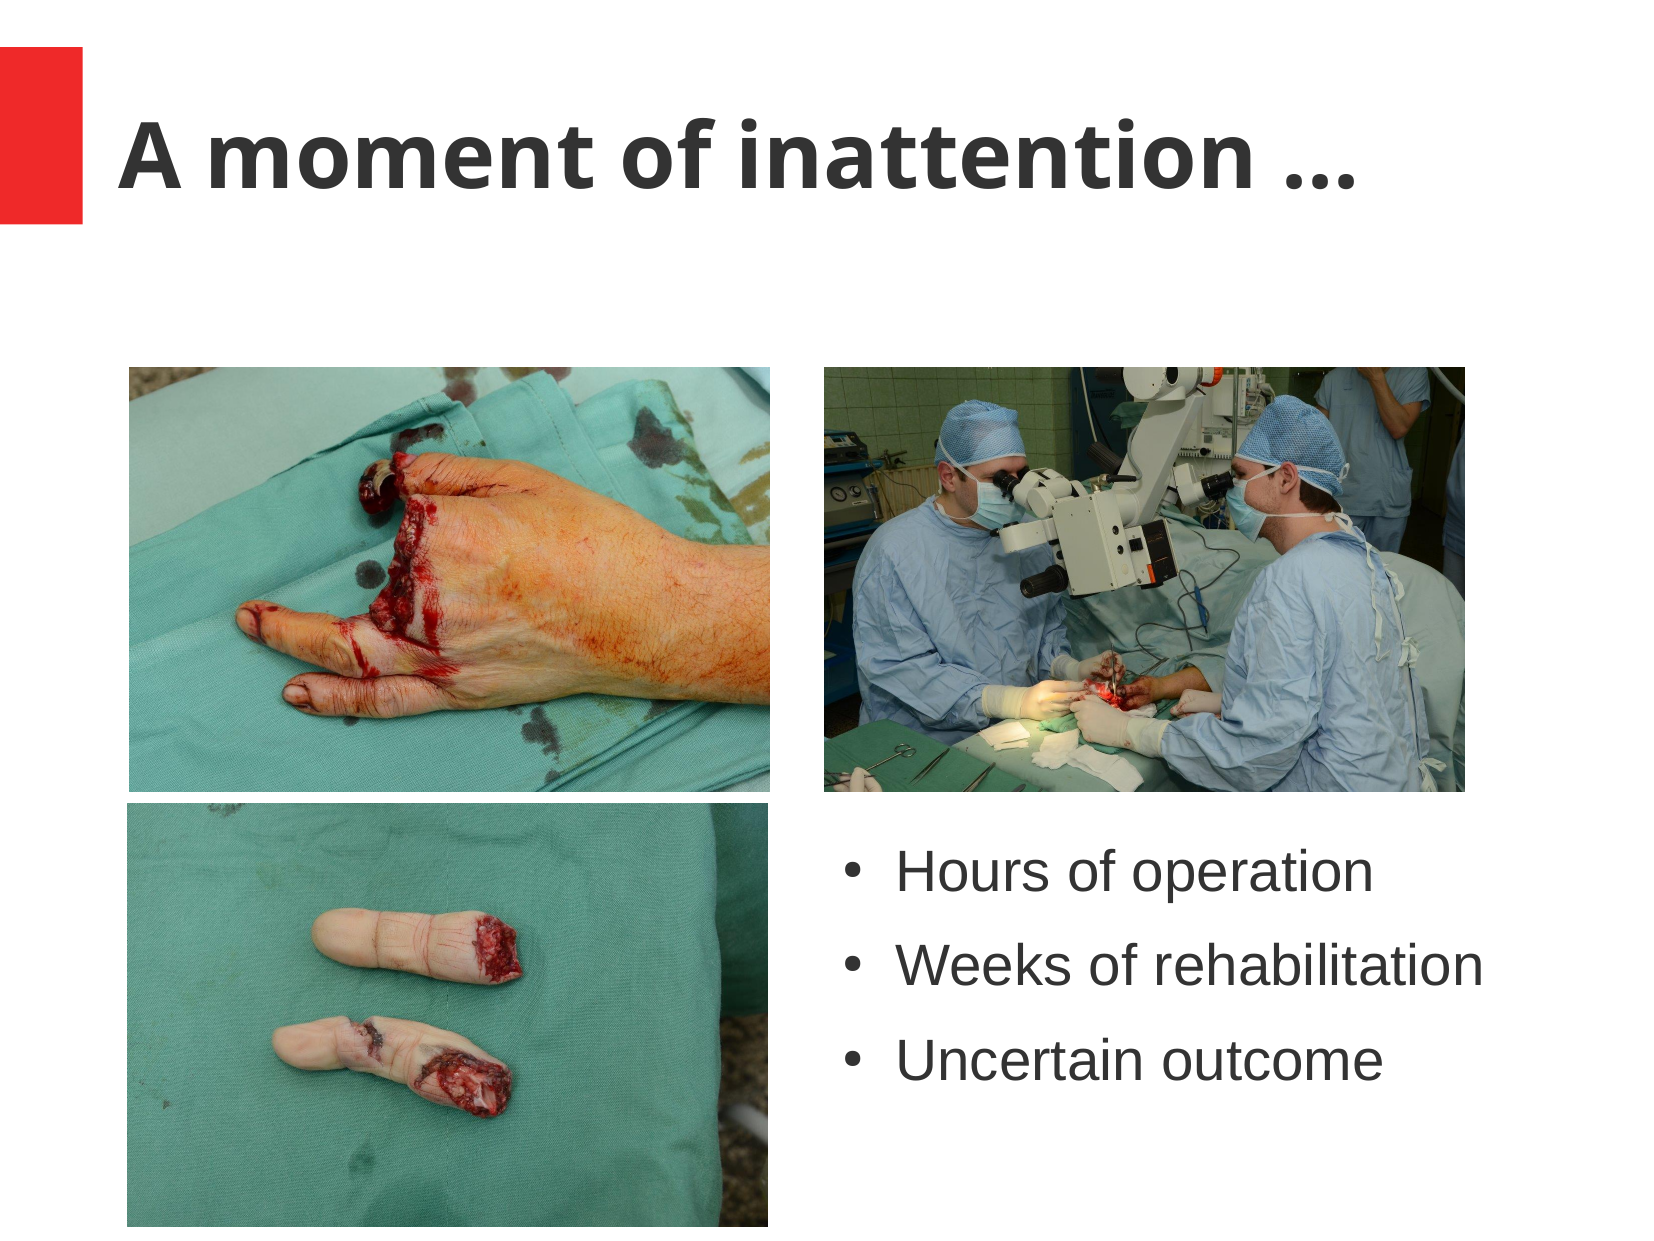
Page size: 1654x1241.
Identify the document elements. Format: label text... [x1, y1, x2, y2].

picture [127, 803, 768, 1227]
title A moment of inattention ... [118, 49, 1571, 257]
list Hours of operation Weeks of rehabilitation Uncertain outcome [824, 838, 1489, 1193]
picture [129, 367, 770, 792]
picture [824, 367, 1465, 792]
